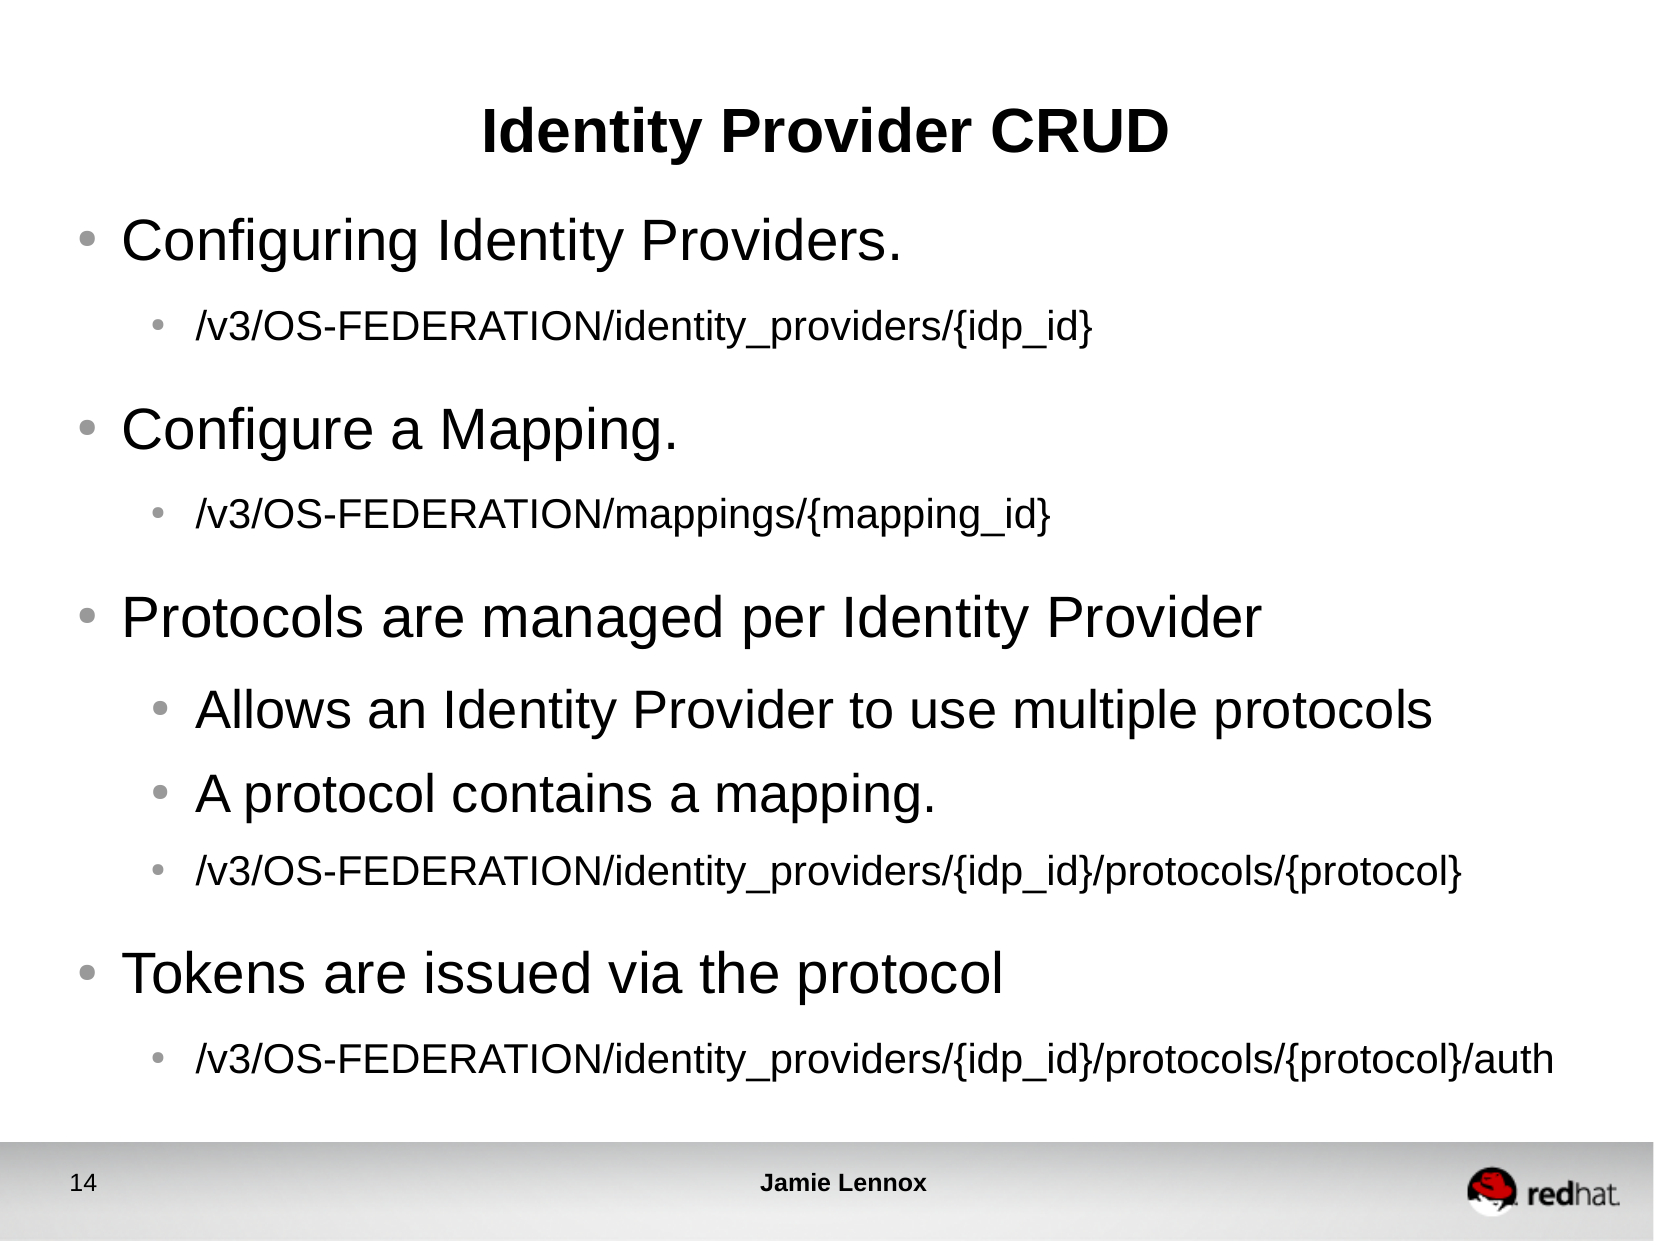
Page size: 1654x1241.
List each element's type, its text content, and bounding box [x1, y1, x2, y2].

picture [0, 1142, 1654, 1241]
title Identity Provider CRUD [82, 37, 1571, 208]
list Configuring Identity Providers. /v3/OS-FEDERATION/identity_providers/{idp_id} Configure a Mapping. /v3/OS-FEDERATION/mappings/{mapping_id} Protocols are managed per Identity Provider Allows an Identity Provider to use multiple protocols A protocol contains a mapping. /v3/OS-FEDERATION/identity_providers/{idp_id}/protocols/{protocol} Tokens are issued via the protocol /v3/OS-FEDERATION/identity_providers/{idp_id}/protocols/{protocol}/auth [61, 208, 1588, 1129]
